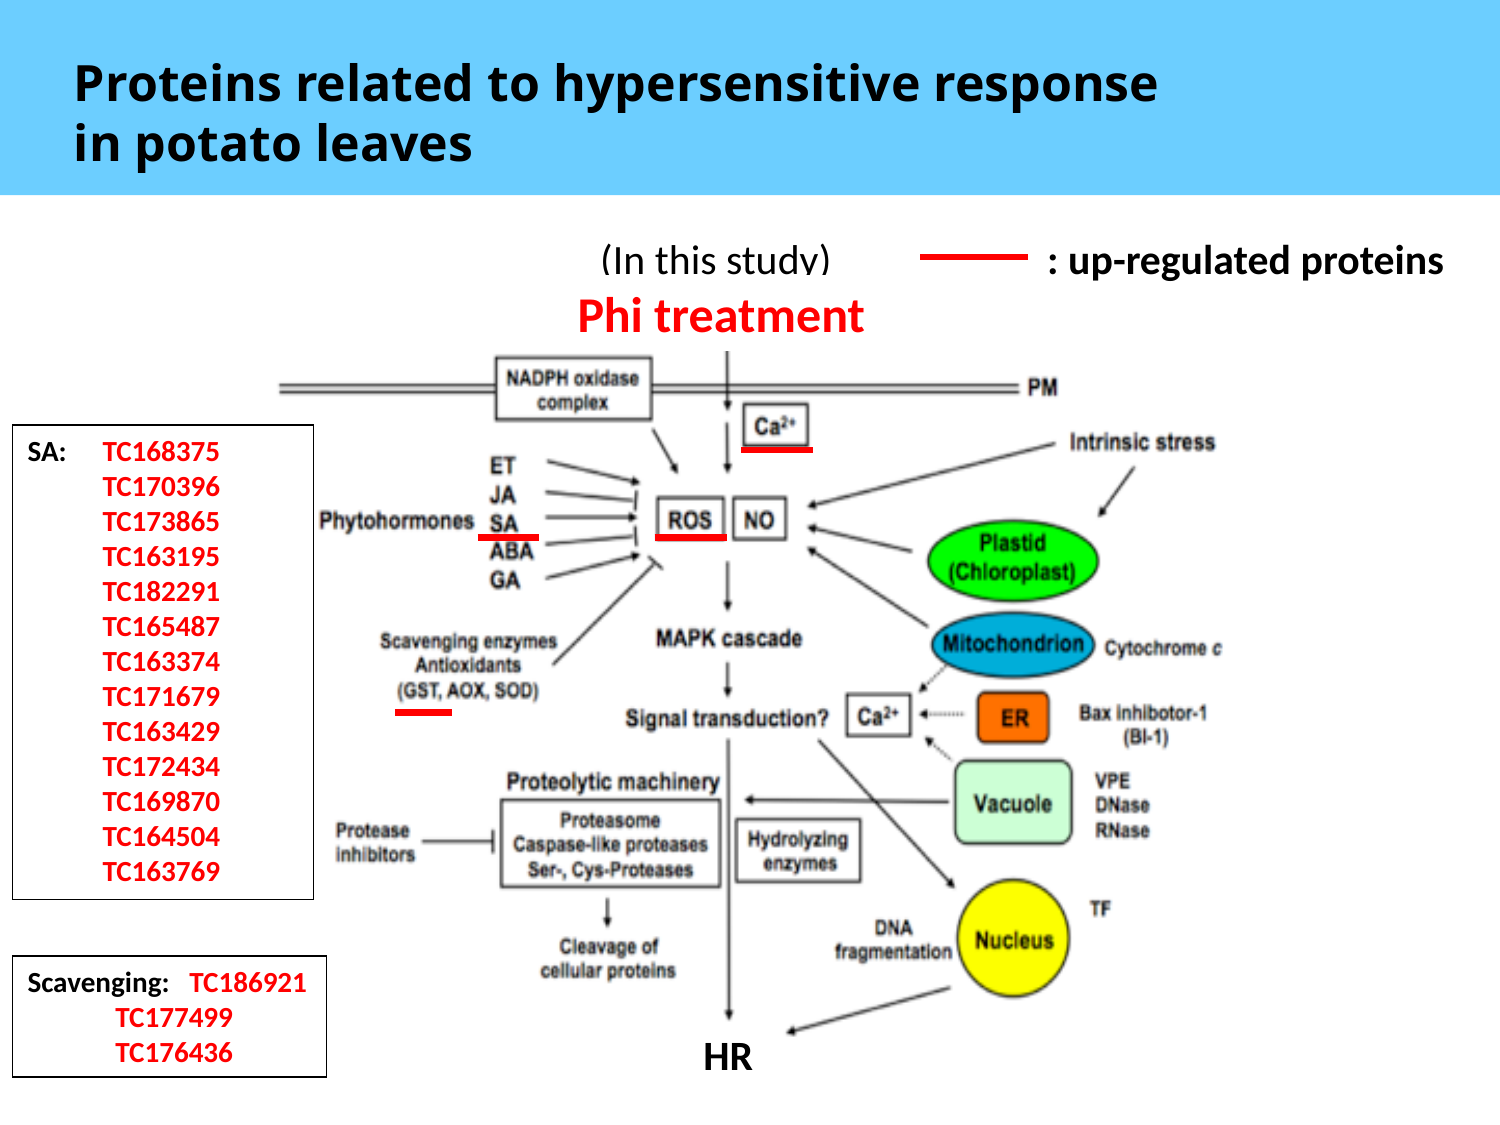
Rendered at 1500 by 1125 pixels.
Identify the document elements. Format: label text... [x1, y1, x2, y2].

text_box Scavenging: TC186921 TC177499 TC176436 [12, 955, 327, 1078]
picture [255, 296, 1252, 1101]
title Proteins related to hypersensitive response in potato leaves [58, 43, 1472, 232]
text_box Phi treatment [562, 275, 884, 351]
text_box HR [679, 1021, 778, 1088]
text_box (In this study) [585, 224, 888, 291]
text_box : up-regulated proteins [1031, 224, 1463, 291]
text_box SA: TC168375 TC170396 TC173865 TC163195 TC182291 TC165487 TC163374 TC171679 TC163429 TC172434 TC169870 TC164504 TC163769 [12, 425, 314, 900]
